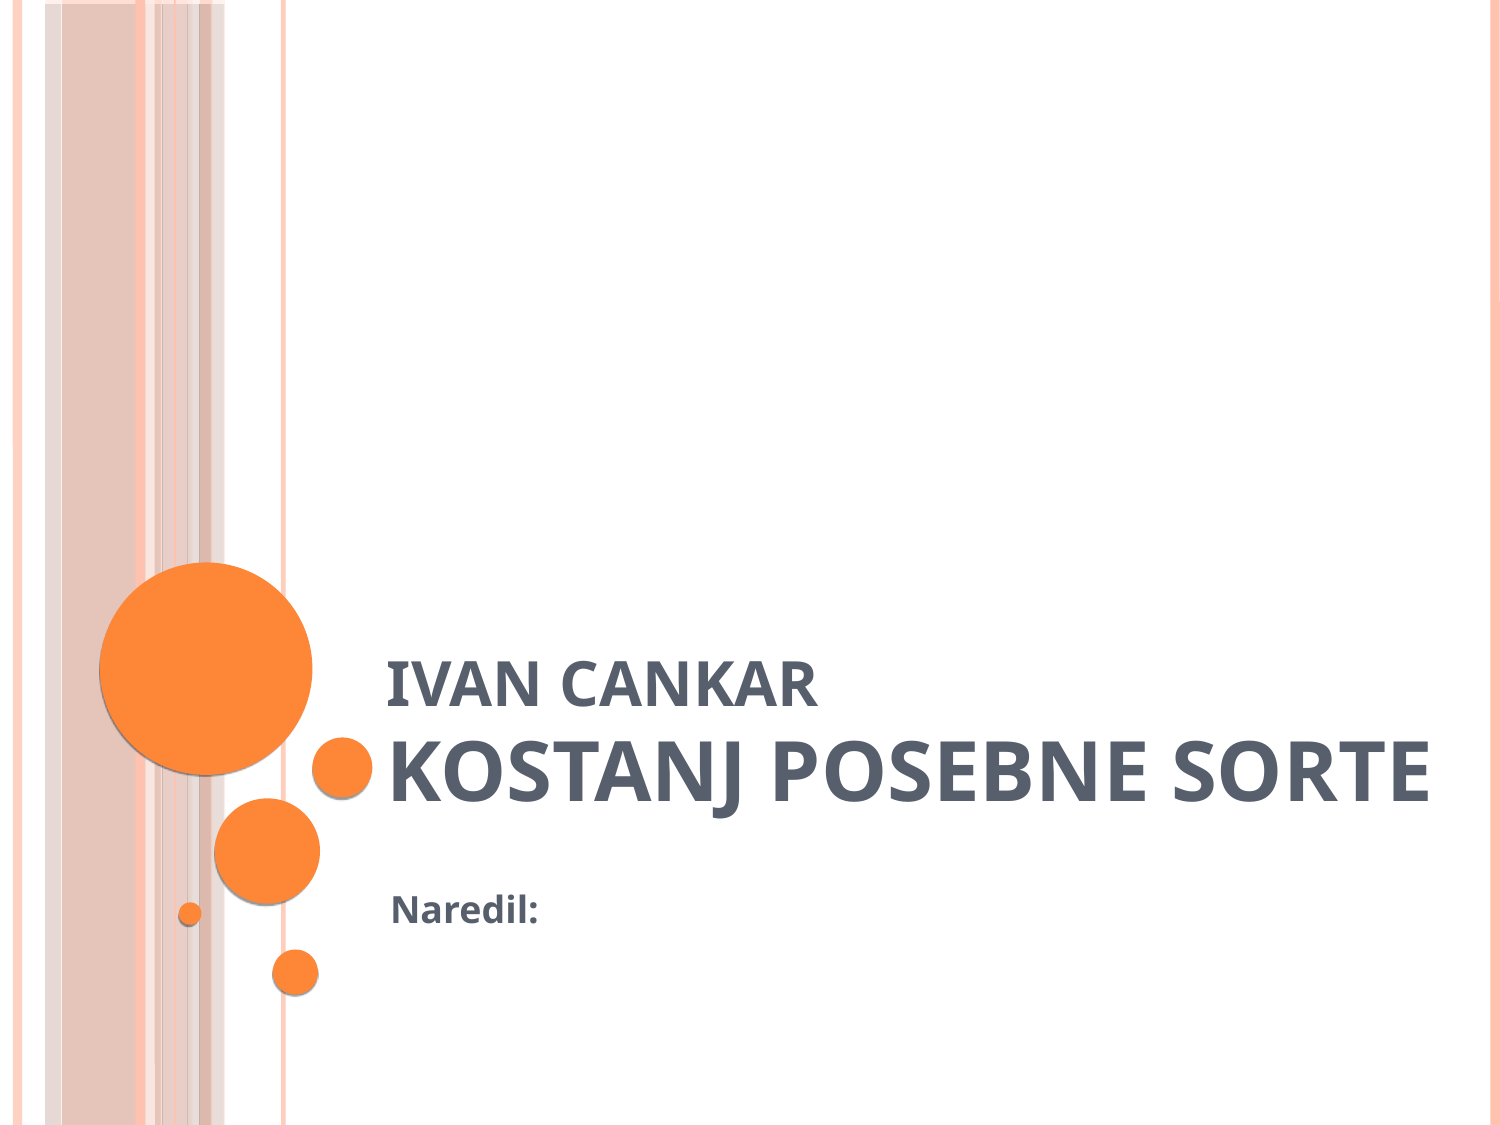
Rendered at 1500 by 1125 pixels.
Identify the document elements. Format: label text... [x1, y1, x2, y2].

title Ivan Cankar Kostanj posebne sorte [372, 515, 1456, 827]
subtitle Naredil: [375, 820, 1388, 1046]
